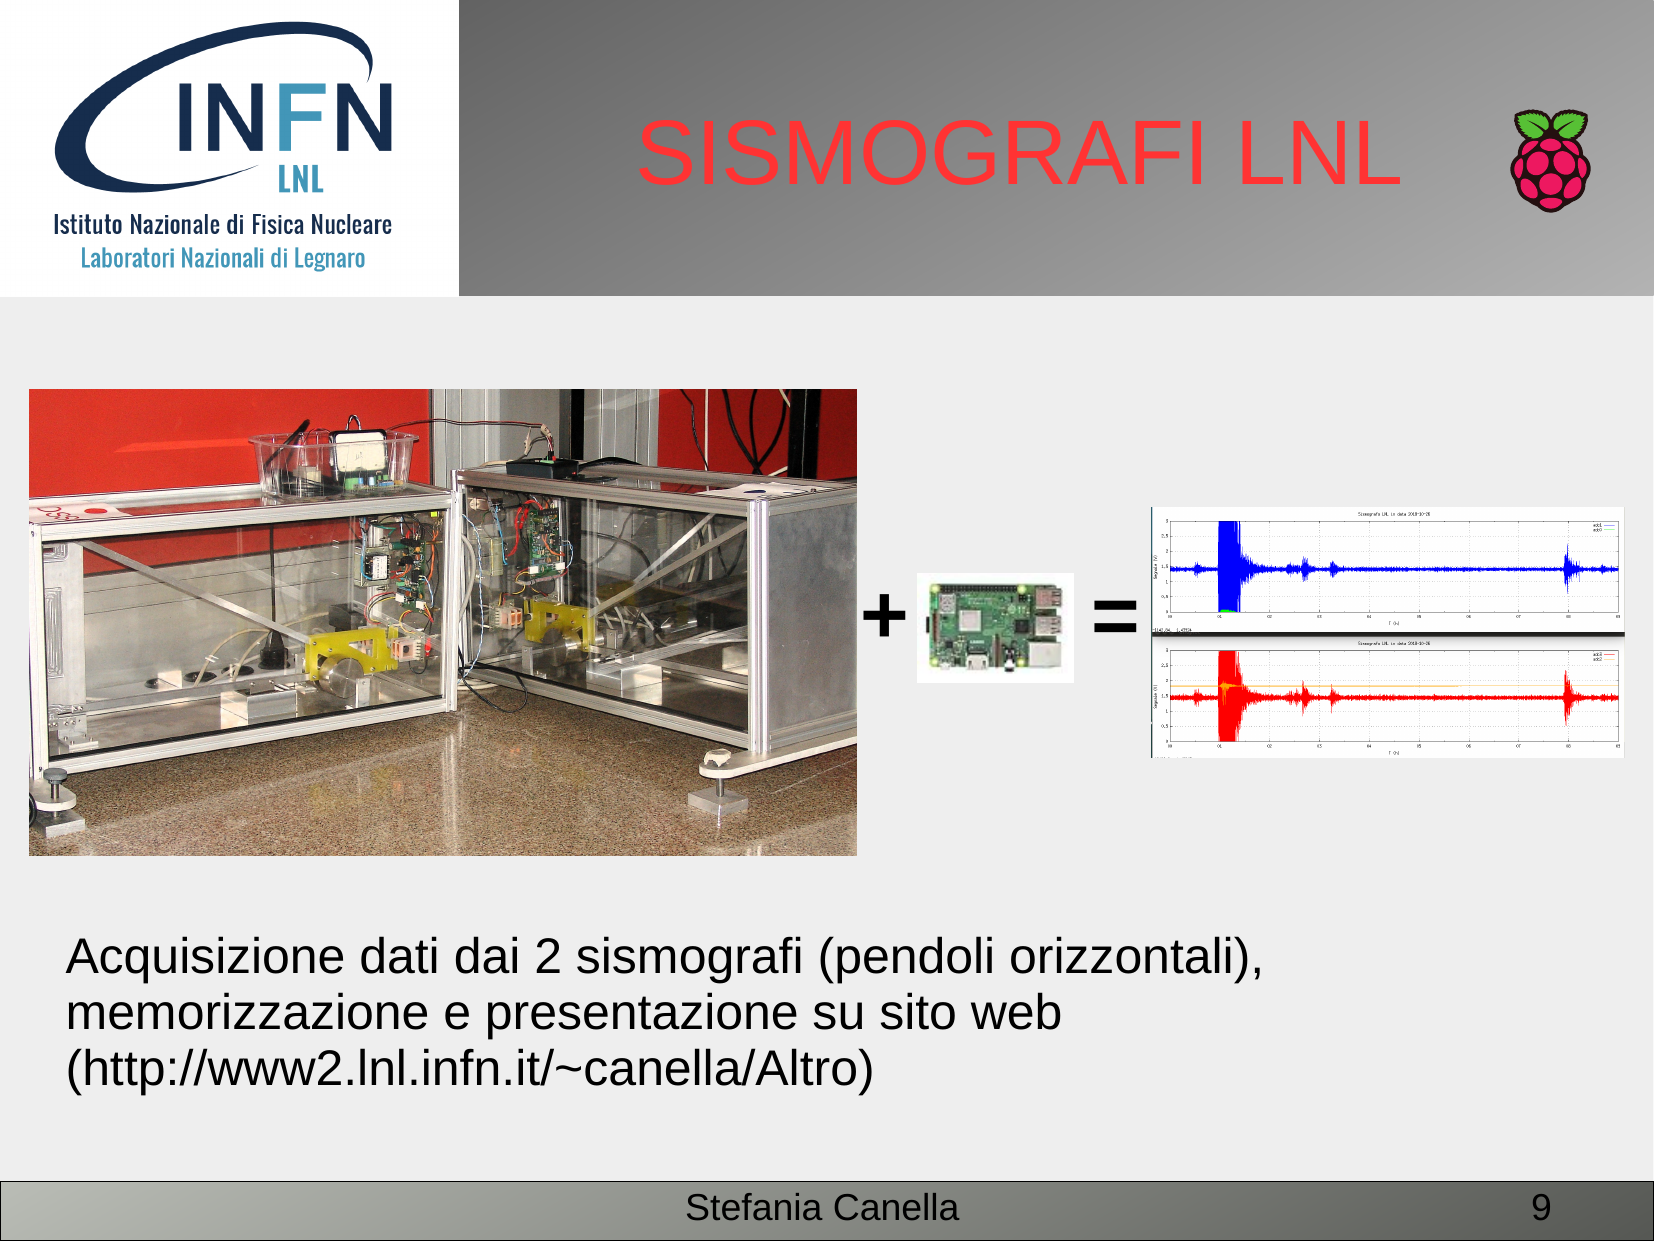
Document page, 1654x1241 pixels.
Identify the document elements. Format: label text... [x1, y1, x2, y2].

text_box = [1076, 561, 1151, 684]
text_box Stefania Canella [670, 1178, 984, 1241]
picture [0, 0, 459, 297]
picture [29, 389, 857, 856]
text_box [984, 1181, 1516, 1241]
text_box + [857, 561, 922, 684]
text_box <number> [1516, 1178, 1654, 1241]
text_box [459, 0, 1654, 296]
text_box [0, 1181, 670, 1241]
subtitle Acquisizione dati dai 2 sismografi (pendoli orizzontali), memorizzazione e presentazione su sito web (http://www2.lnl.infn.it/~canella/Altro) [65, 884, 1588, 1141]
title SISMOGRAFI LNL [459, 49, 1571, 257]
picture [922, 573, 1074, 684]
picture [1151, 507, 1625, 758]
